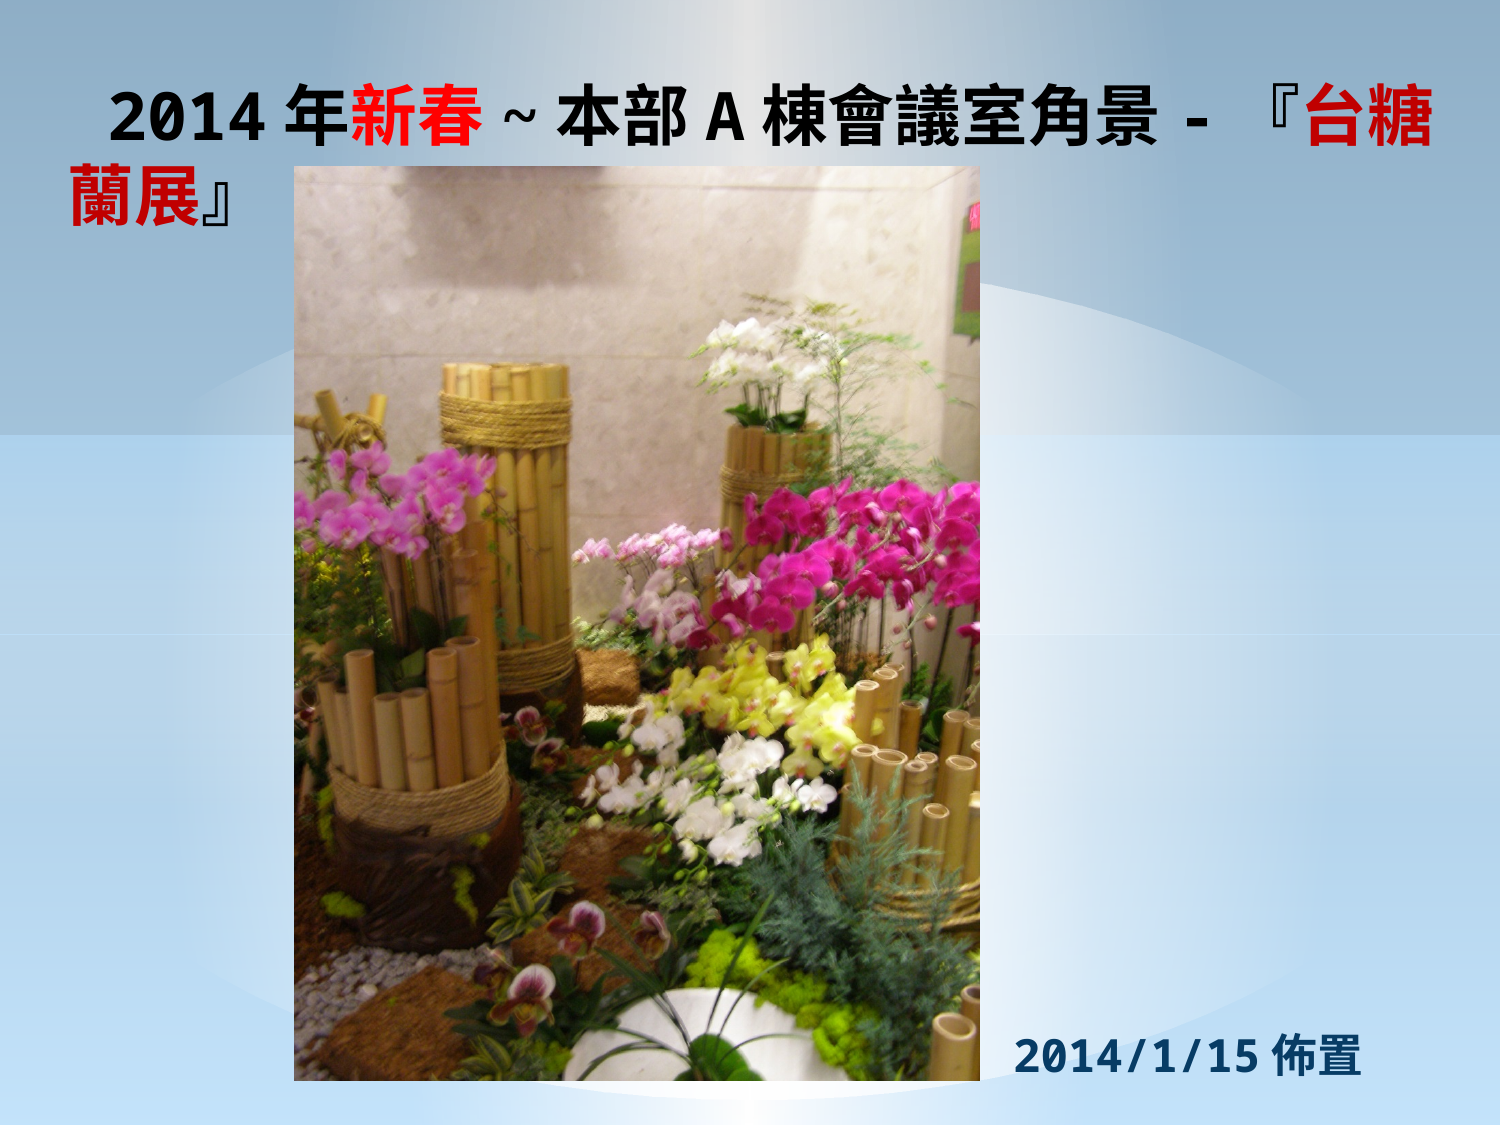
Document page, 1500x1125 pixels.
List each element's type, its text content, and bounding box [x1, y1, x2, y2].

subtitle 2014/1/15佈置 [998, 1019, 1412, 1125]
picture [294, 166, 980, 1081]
text_box 2014年新春~本部A棟會議室角景-『台糖蘭展』 [53, 66, 1500, 242]
